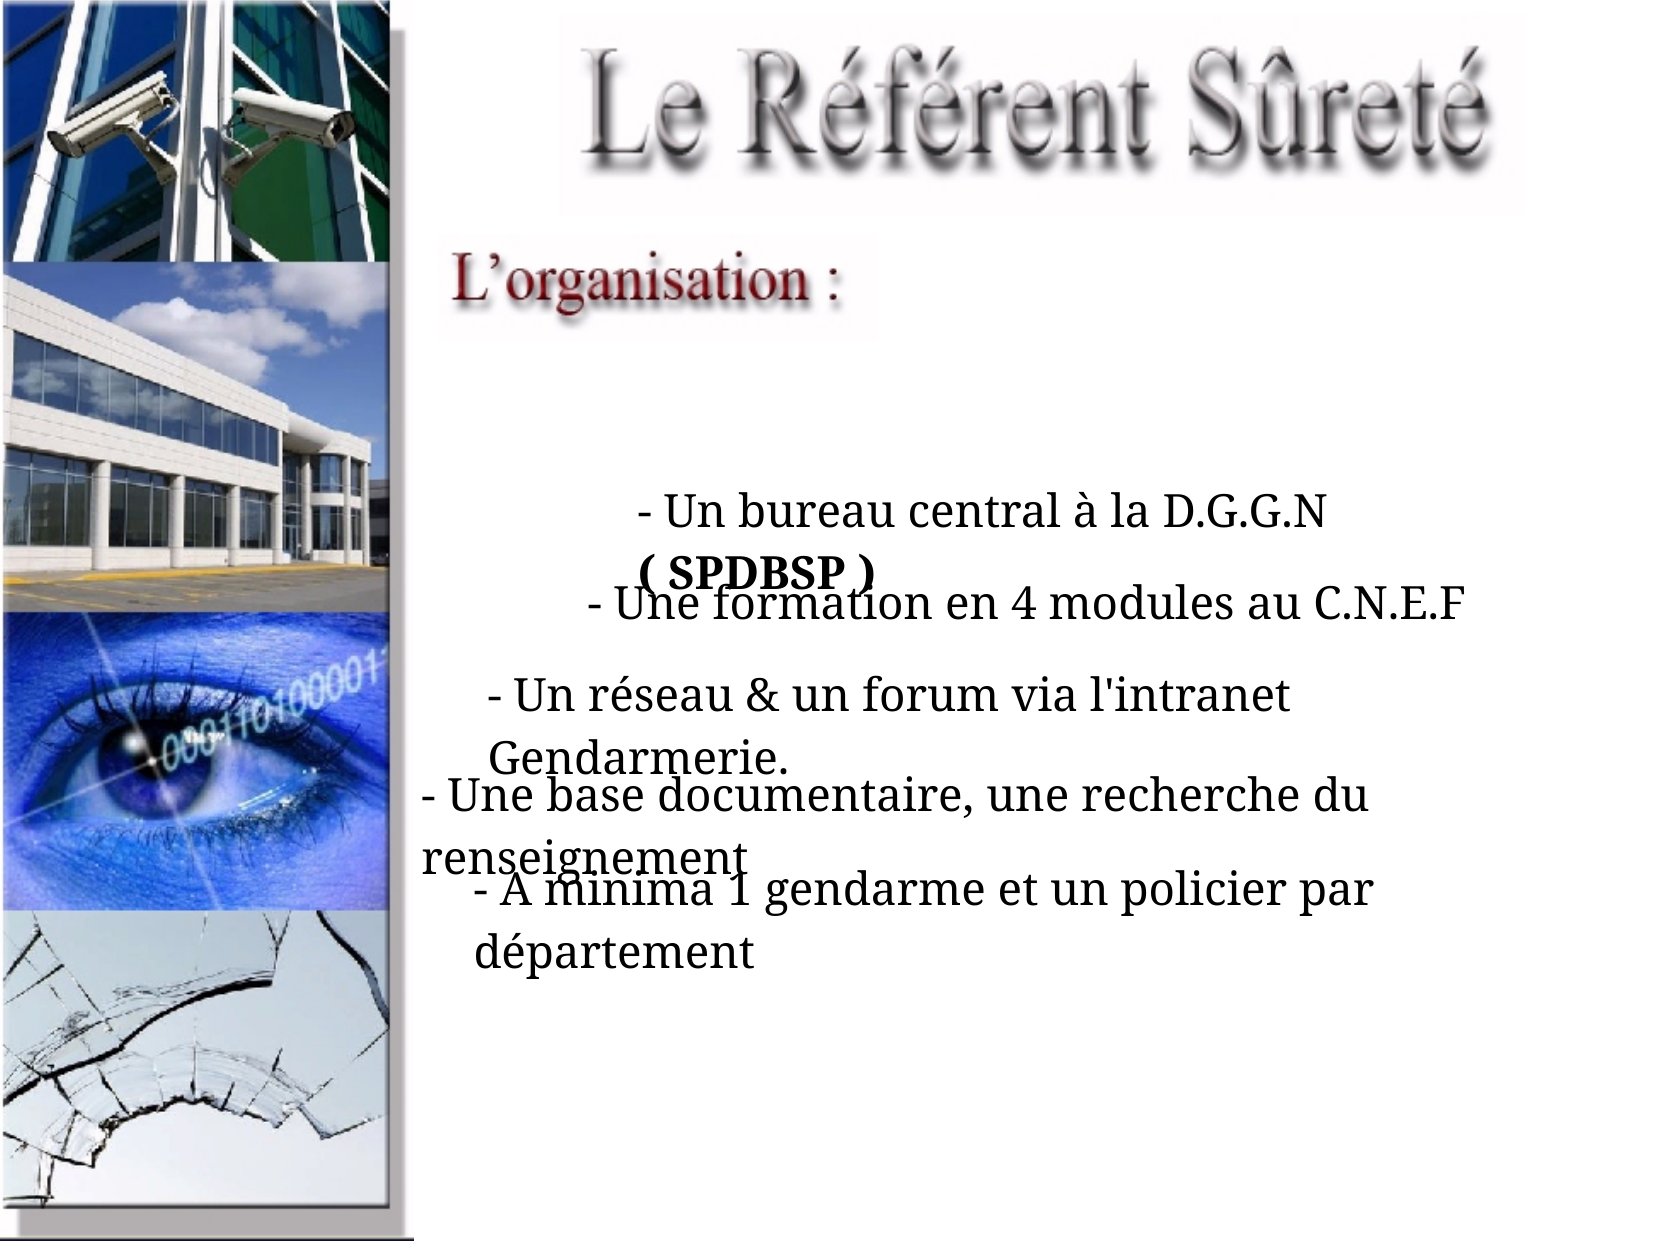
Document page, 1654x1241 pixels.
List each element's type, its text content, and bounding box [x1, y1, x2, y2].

text_box - Un bureau central à la D.G.G.N ( SPDBSP ) [623, 470, 1587, 538]
picture [0, 0, 414, 1241]
picture [438, 234, 878, 341]
text_box - Une formation en 4 modules au C.N.E.F [572, 562, 1537, 630]
text_box - A minima 1 gendarme et un policier par département [458, 849, 1607, 917]
text_box - Une base documentaire, une recherche du renseignement [406, 755, 1654, 823]
picture [559, 13, 1527, 216]
text_box - Un réseau & un forum via l'intranet Gendarmerie. [472, 655, 1537, 723]
